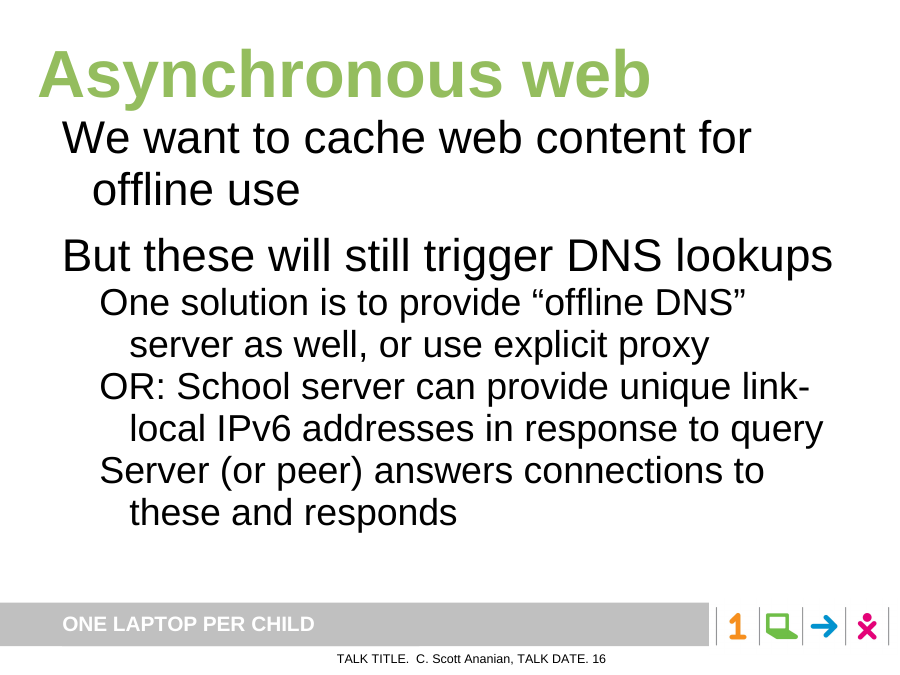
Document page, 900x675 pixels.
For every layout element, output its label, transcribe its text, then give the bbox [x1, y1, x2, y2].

list We want to cache web content for offline use But these will still trigger DNS lookups One solution is to provide “offline DNS” server as well, or use explicit proxy OR: School server can provide unique link-local IPv6 addresses in response to query Server (or peer) answers connections to these and responds [61, 112, 844, 675]
picture [844, 598, 898, 655]
title Asynchronous web [37, 37, 856, 211]
